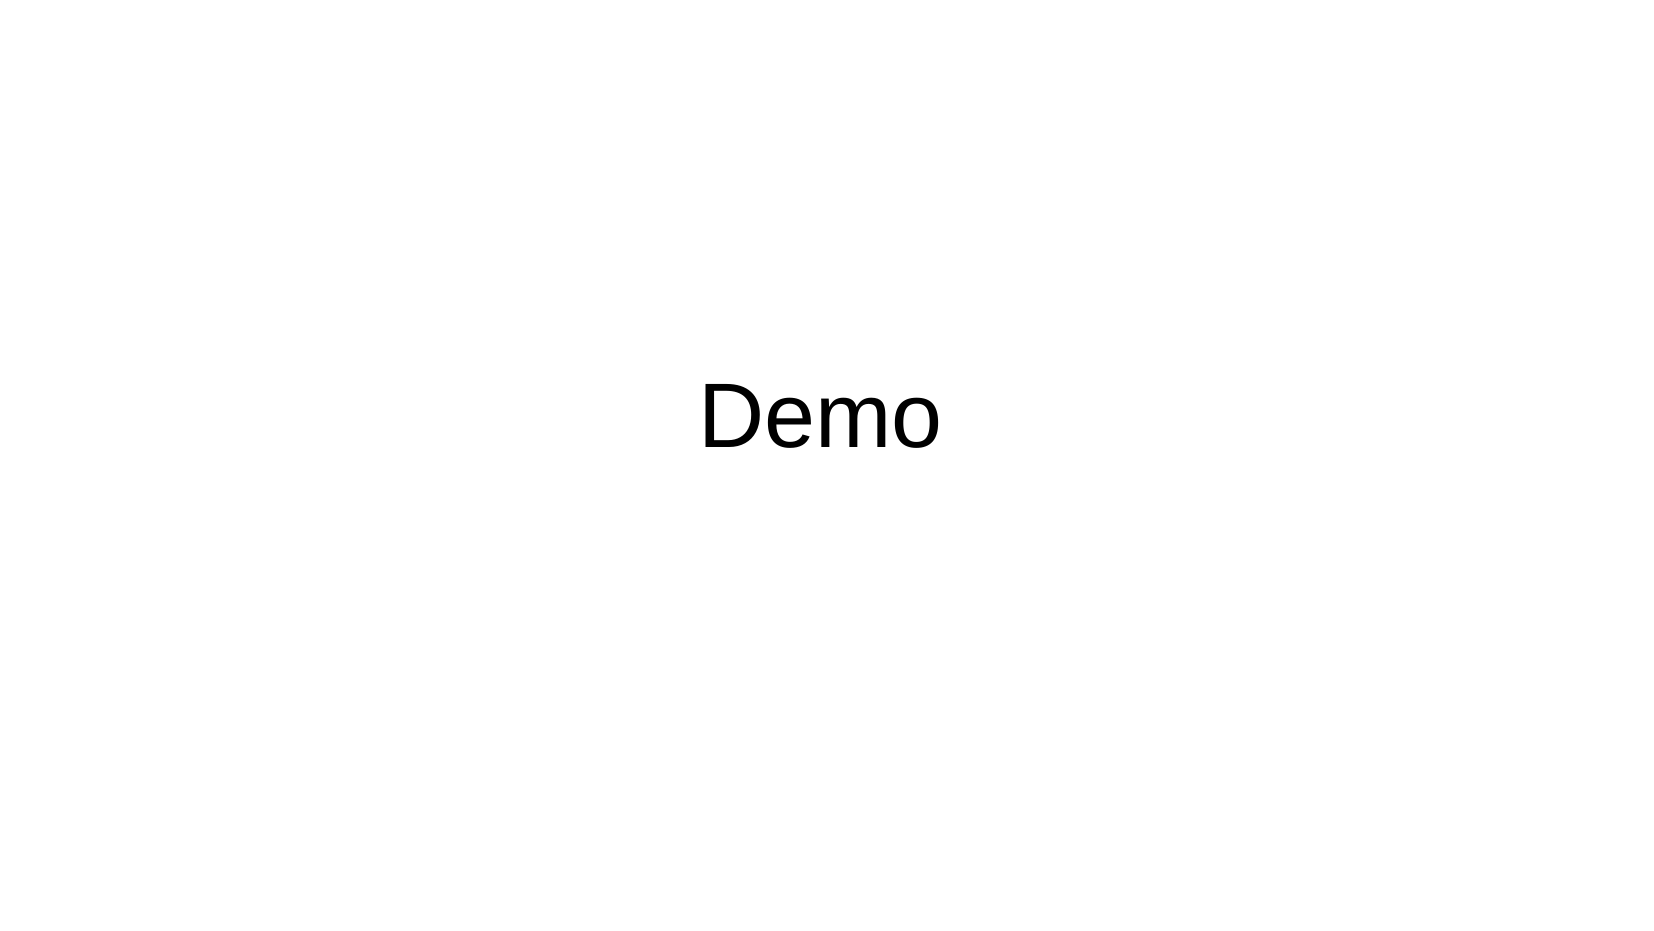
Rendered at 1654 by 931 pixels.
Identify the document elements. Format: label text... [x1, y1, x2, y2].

title Demo [76, 338, 1565, 494]
